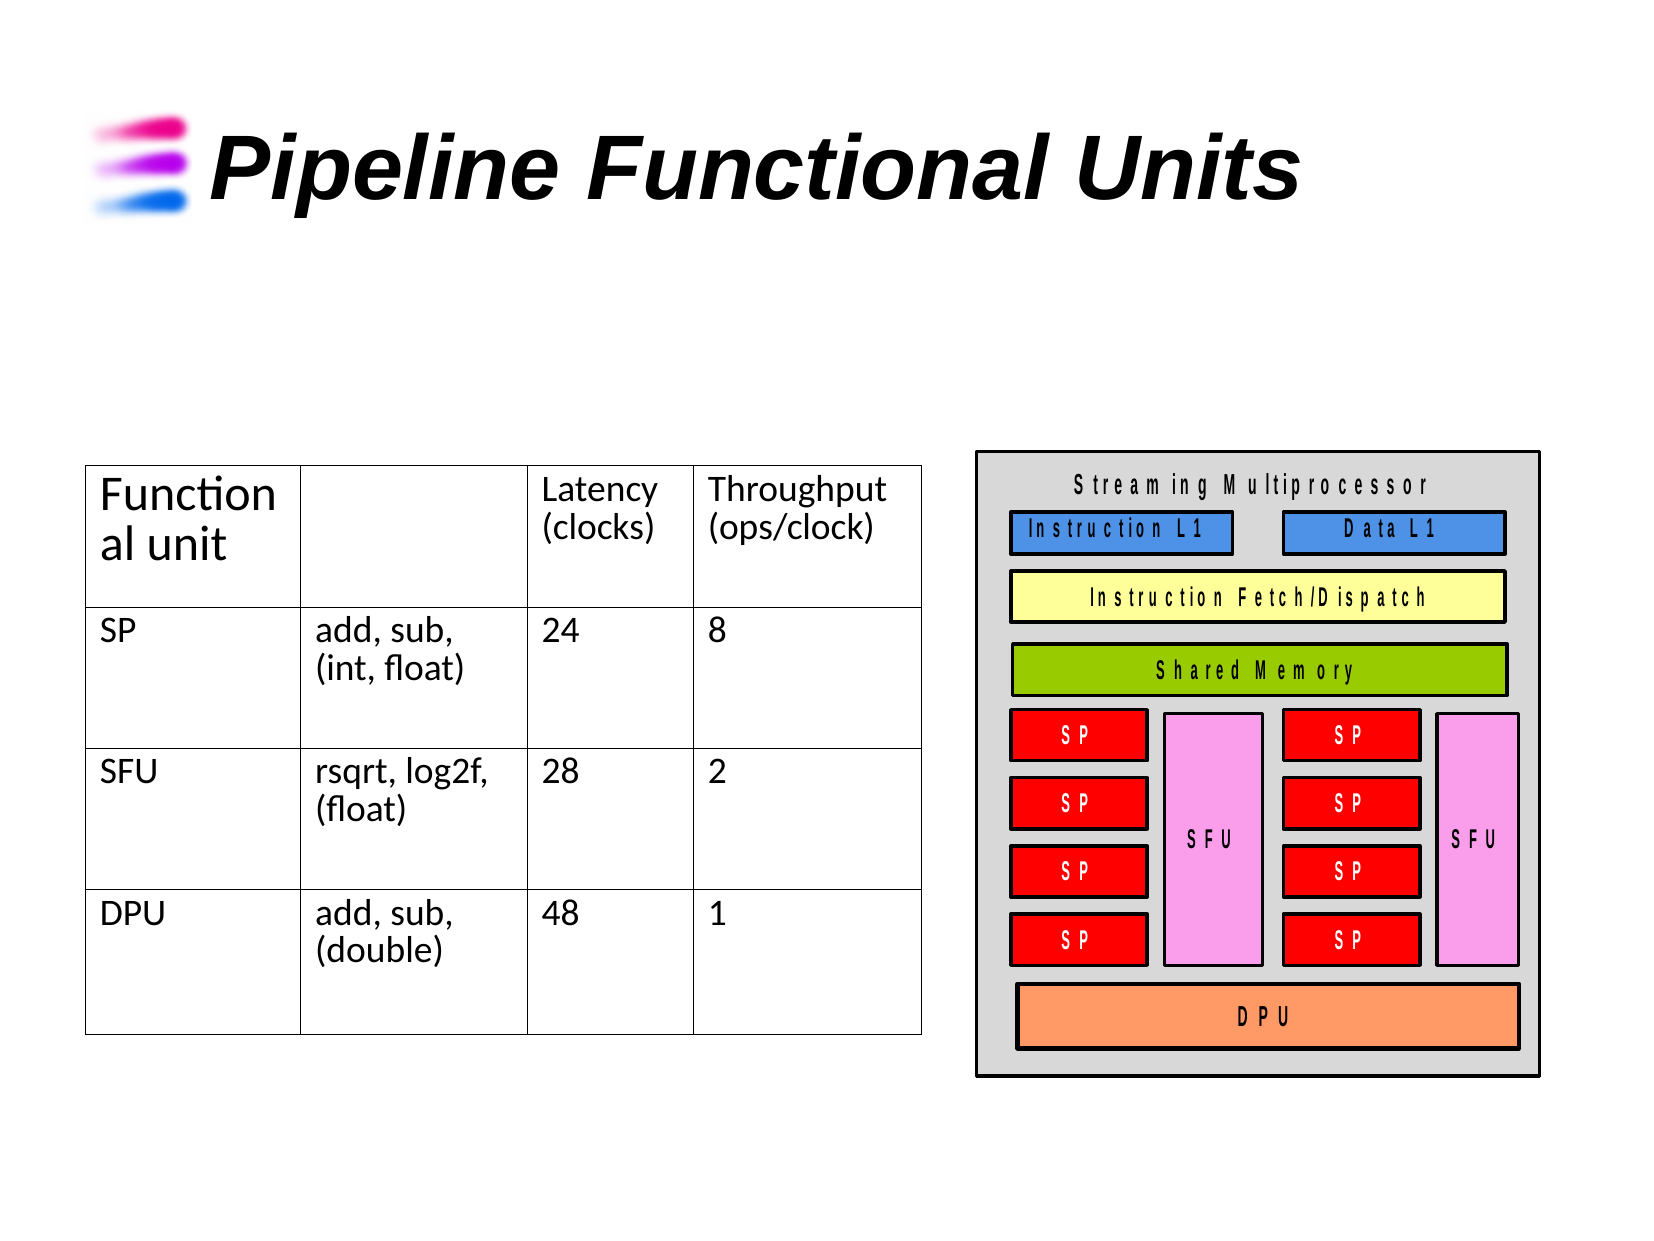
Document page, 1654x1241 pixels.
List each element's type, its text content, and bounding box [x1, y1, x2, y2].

table_cell SP [86, 608, 300, 748]
table_header Throughput (ops/clock) [694, 466, 921, 607]
table_header Latency (clocks) [528, 466, 693, 607]
table_cell 28 [528, 749, 693, 889]
table_header Functional unit [86, 466, 300, 607]
table_cell add, sub, (int, float) [301, 608, 527, 748]
table_header [301, 466, 527, 607]
table_cell DPU [86, 890, 300, 1034]
table_cell rsqrt, log2f, (float) [301, 749, 527, 889]
title Pipeline Functional Units [209, 64, 1531, 272]
table_cell 48 [528, 890, 693, 1034]
table_cell 24 [528, 608, 693, 748]
table_cell SFU [86, 749, 300, 889]
table_cell 2 [694, 749, 921, 889]
picture [83, 110, 192, 224]
table_cell 1 [694, 890, 921, 1034]
table_cell 8 [694, 608, 921, 748]
picture [975, 450, 1544, 1081]
table_cell add, sub, (double) [301, 890, 527, 1034]
